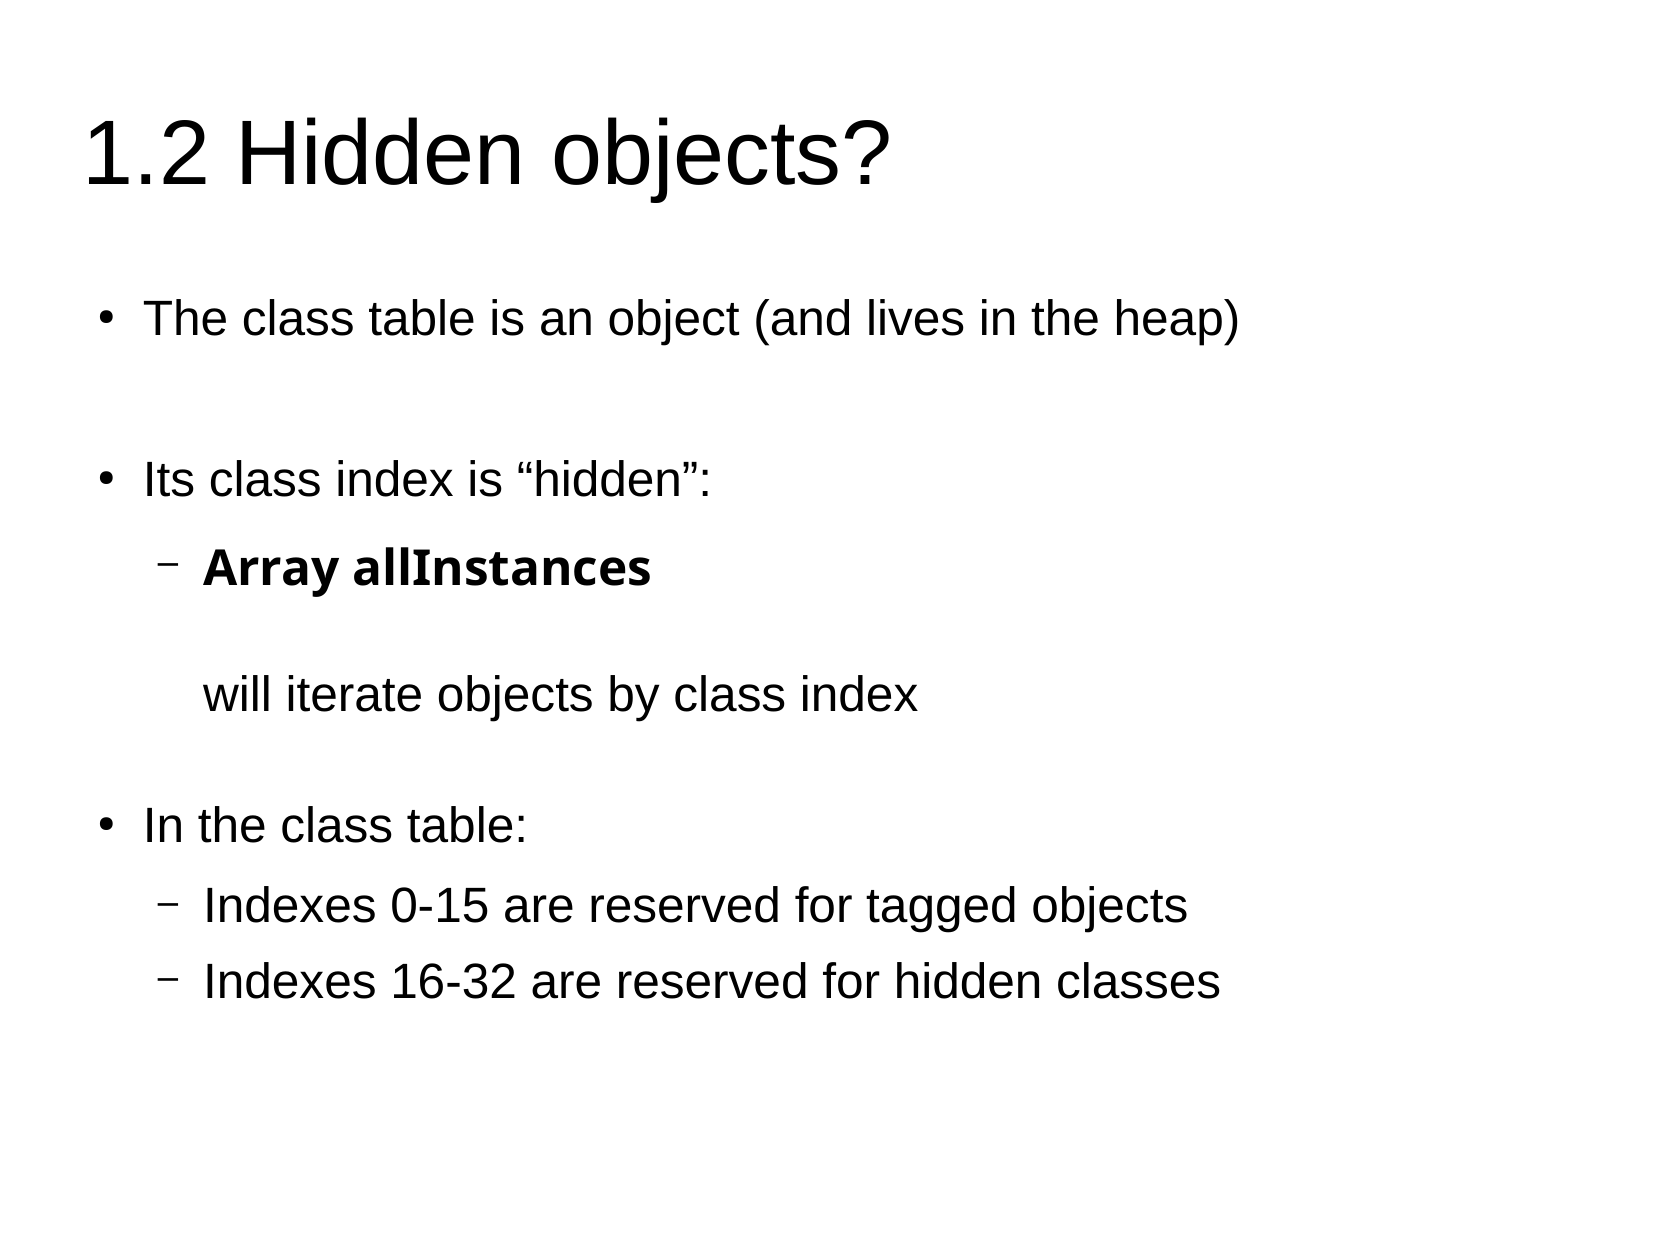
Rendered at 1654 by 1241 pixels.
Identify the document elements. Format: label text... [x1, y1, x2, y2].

list The class table is an object (and lives in the heap) Its class index is “hidden”: Array allInstances will iterate objects by class index In the class table: Indexes 0-15 are reserved for tagged objects Indexes 16-32 are reserved for hidden classes [82, 290, 1571, 1010]
title 1.2 Hidden objects? [82, 49, 1571, 257]
